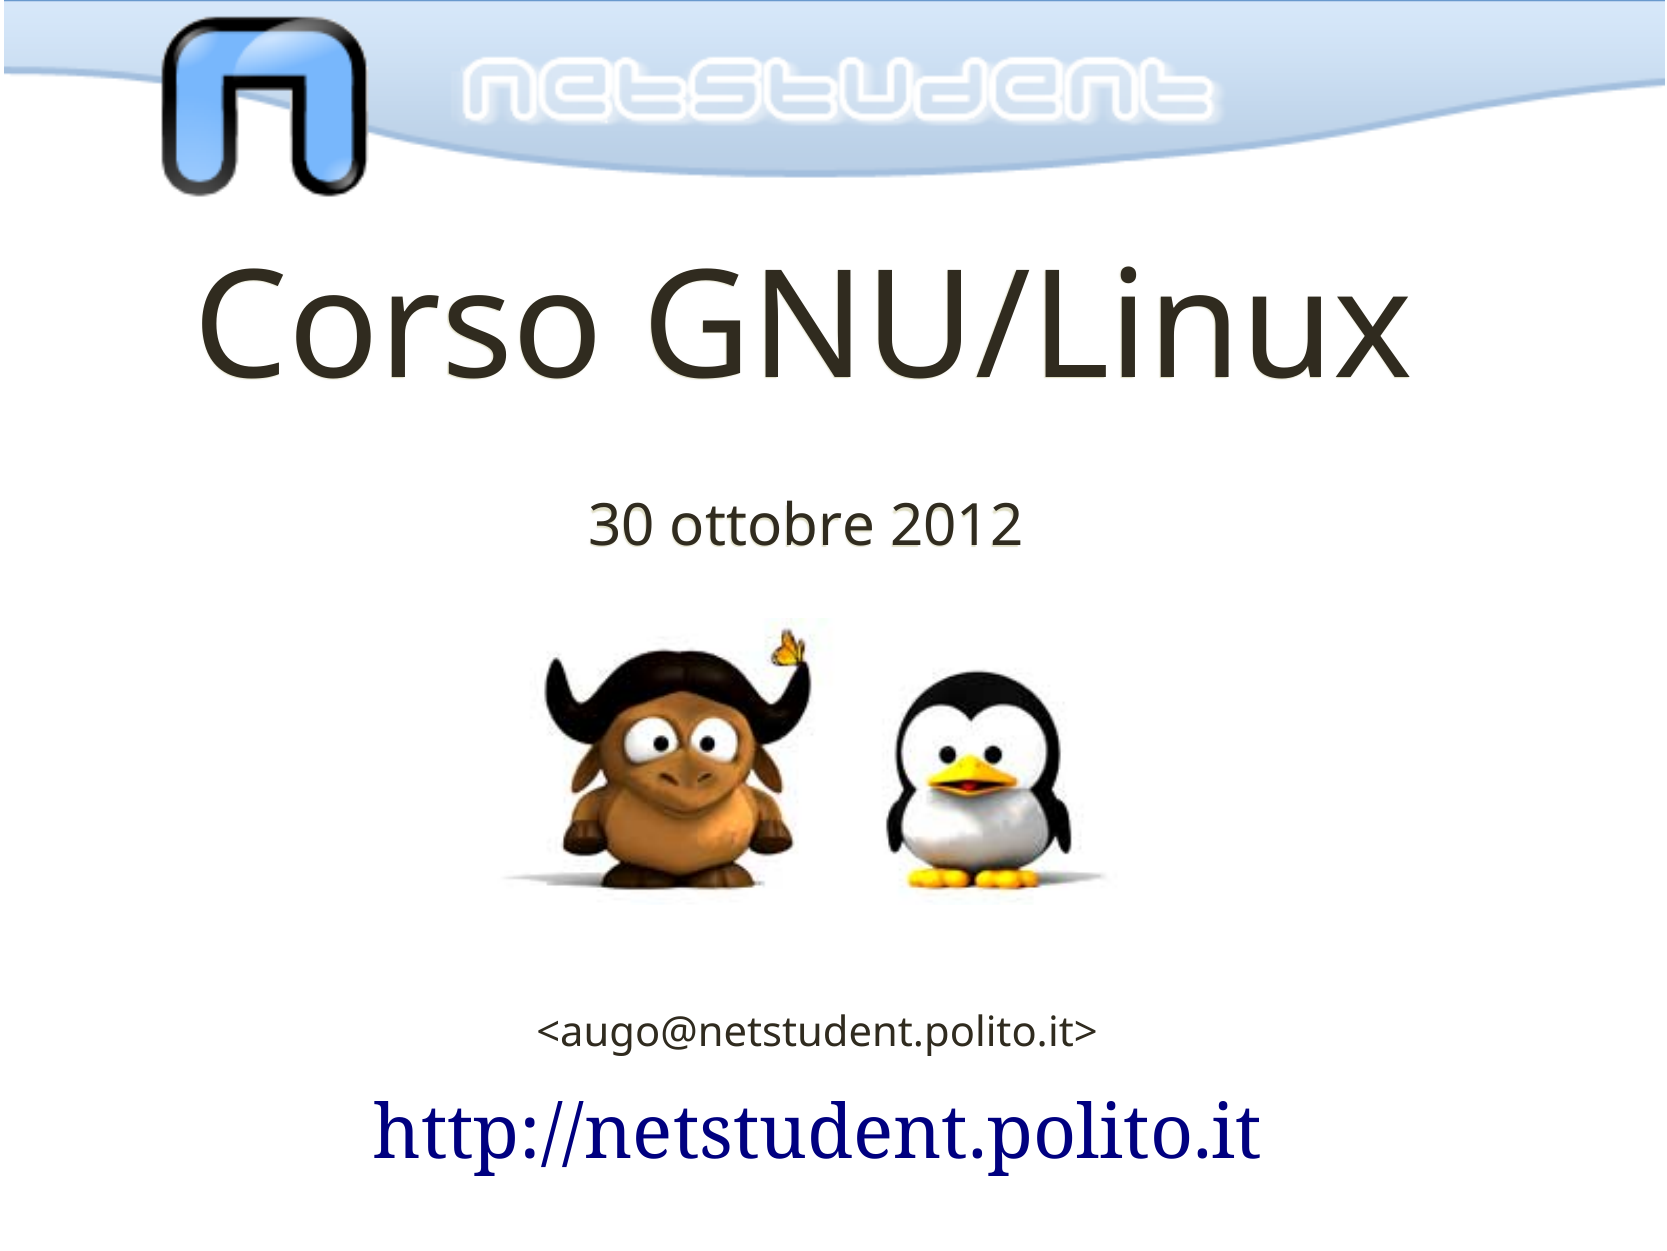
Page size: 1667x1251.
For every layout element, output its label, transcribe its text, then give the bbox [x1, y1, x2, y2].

text_box http://netstudent.polito.it [358, 1070, 1271, 1251]
text_box <augo@netstudent.polito.it> [435, 994, 1199, 1059]
picture [0, 0, 1667, 1251]
title Corso GNU/Linux [132, 218, 1475, 416]
list 30 ottobre 2012 [135, 477, 1477, 636]
